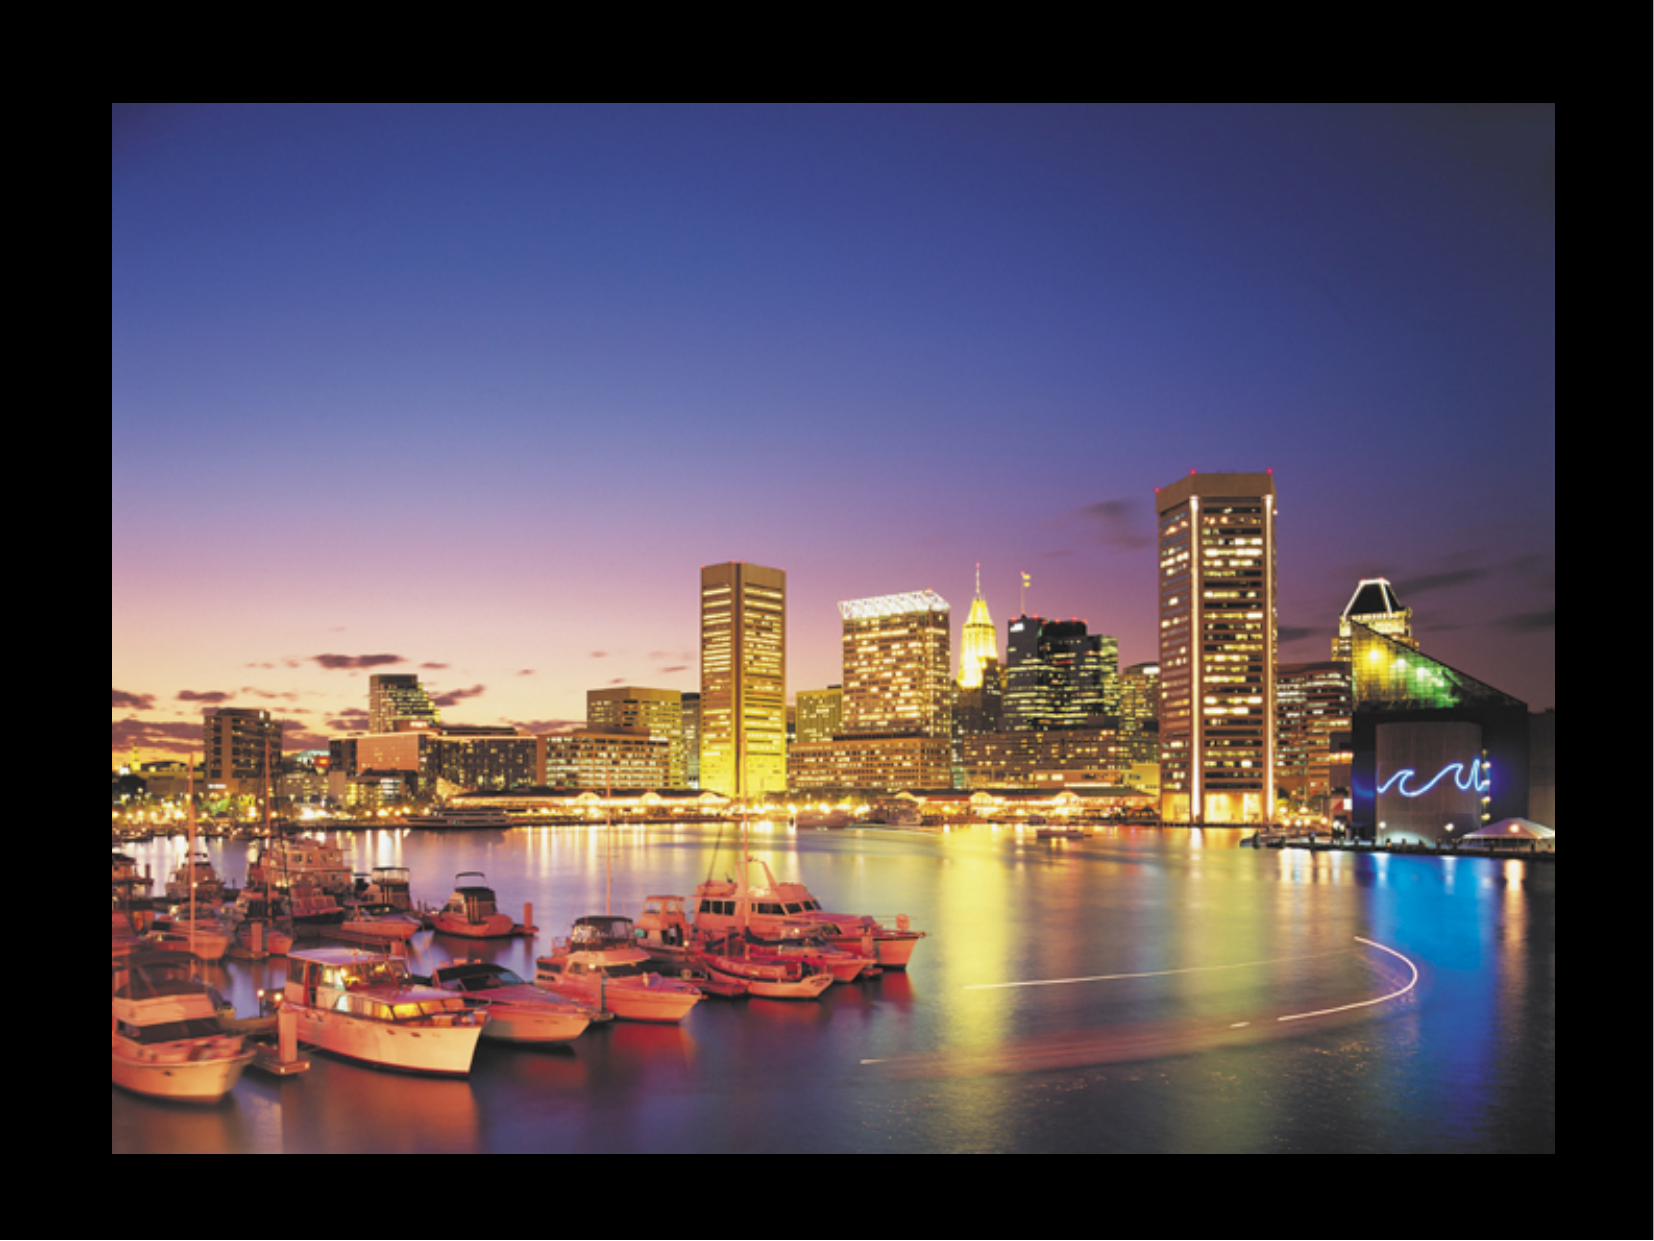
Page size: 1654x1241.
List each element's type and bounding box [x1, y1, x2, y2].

picture [112, 103, 1555, 1154]
